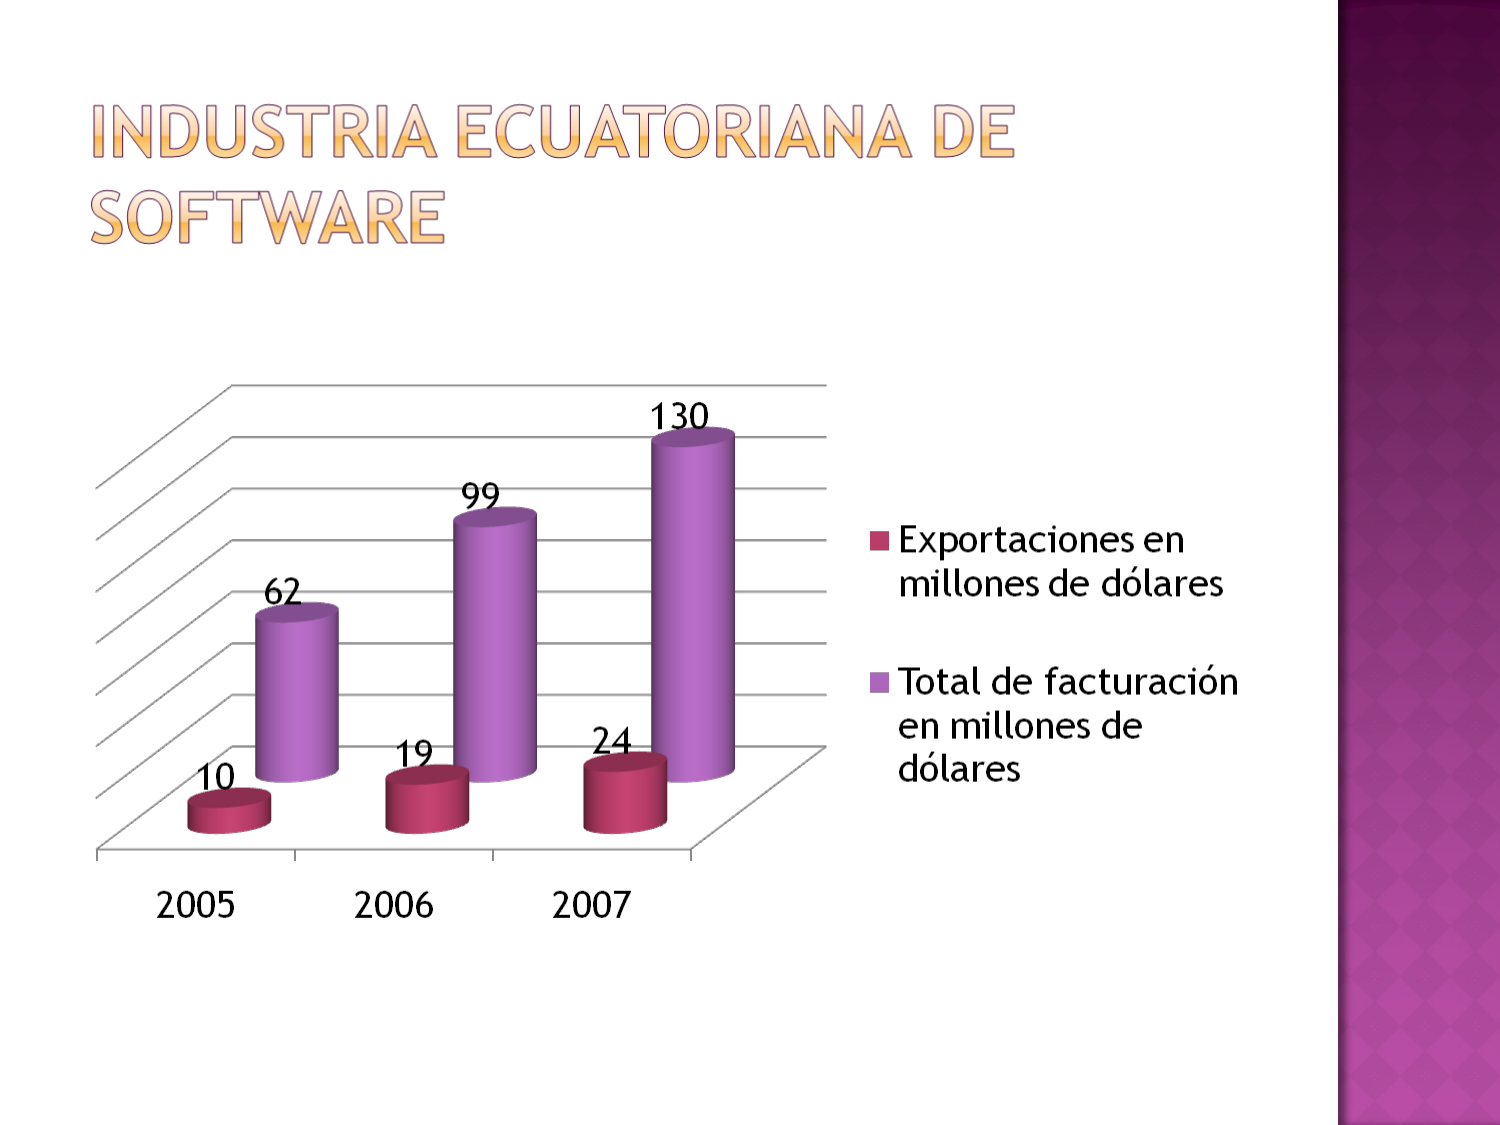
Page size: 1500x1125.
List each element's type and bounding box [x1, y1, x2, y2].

picture [1337, 0, 1500, 1125]
text_box [46, 65, 1272, 1053]
